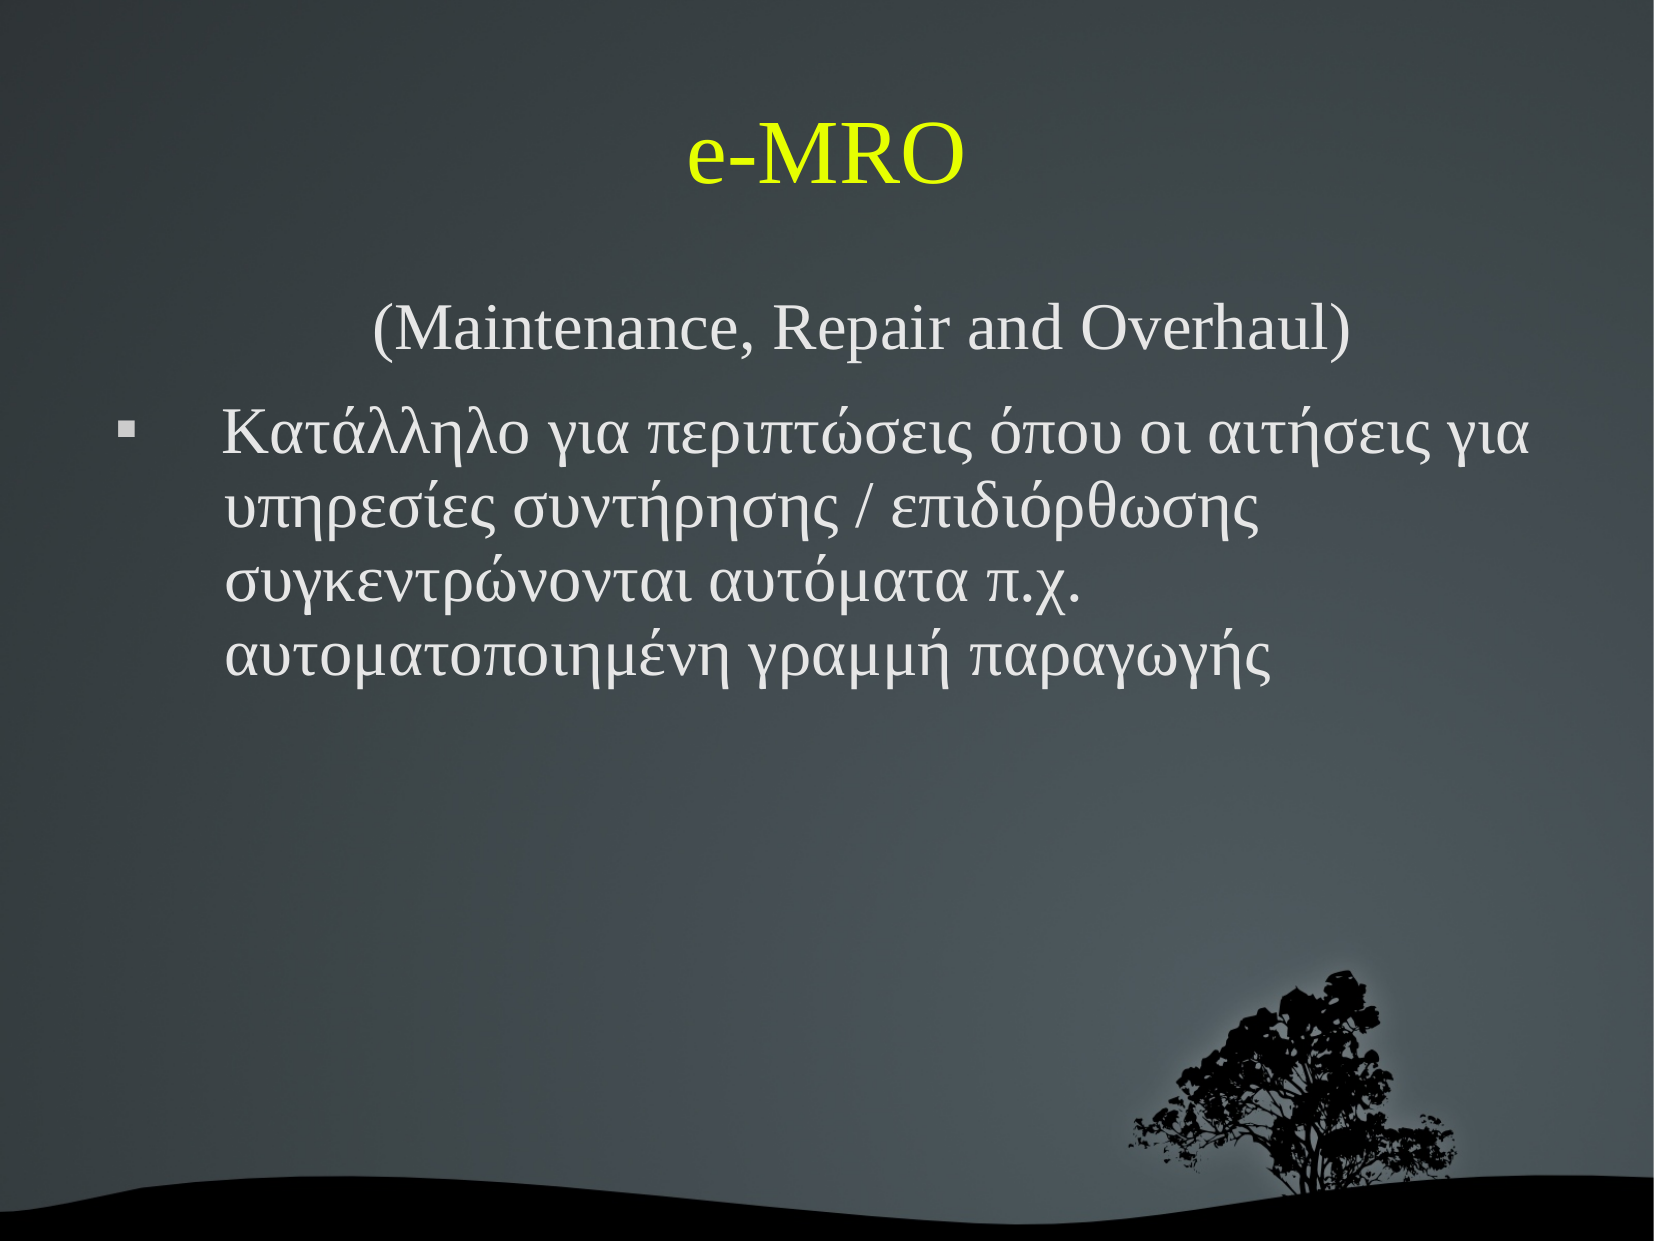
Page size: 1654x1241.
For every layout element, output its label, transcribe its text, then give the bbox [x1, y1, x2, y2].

picture [0, 0, 1654, 1241]
list (Maintenance, Repair and Overhaul) Κατάλληλο για περιπτώσεις όπου οι αιτήσεις για υπηρεσίες συντήρησης / επιδιόρθωσης συγκεντρώνονται αυτόματα π.χ. αυτοματοποιημένη γραμμή παραγωγής [82, 290, 1571, 1094]
title e-MRO [82, 56, 1571, 250]
